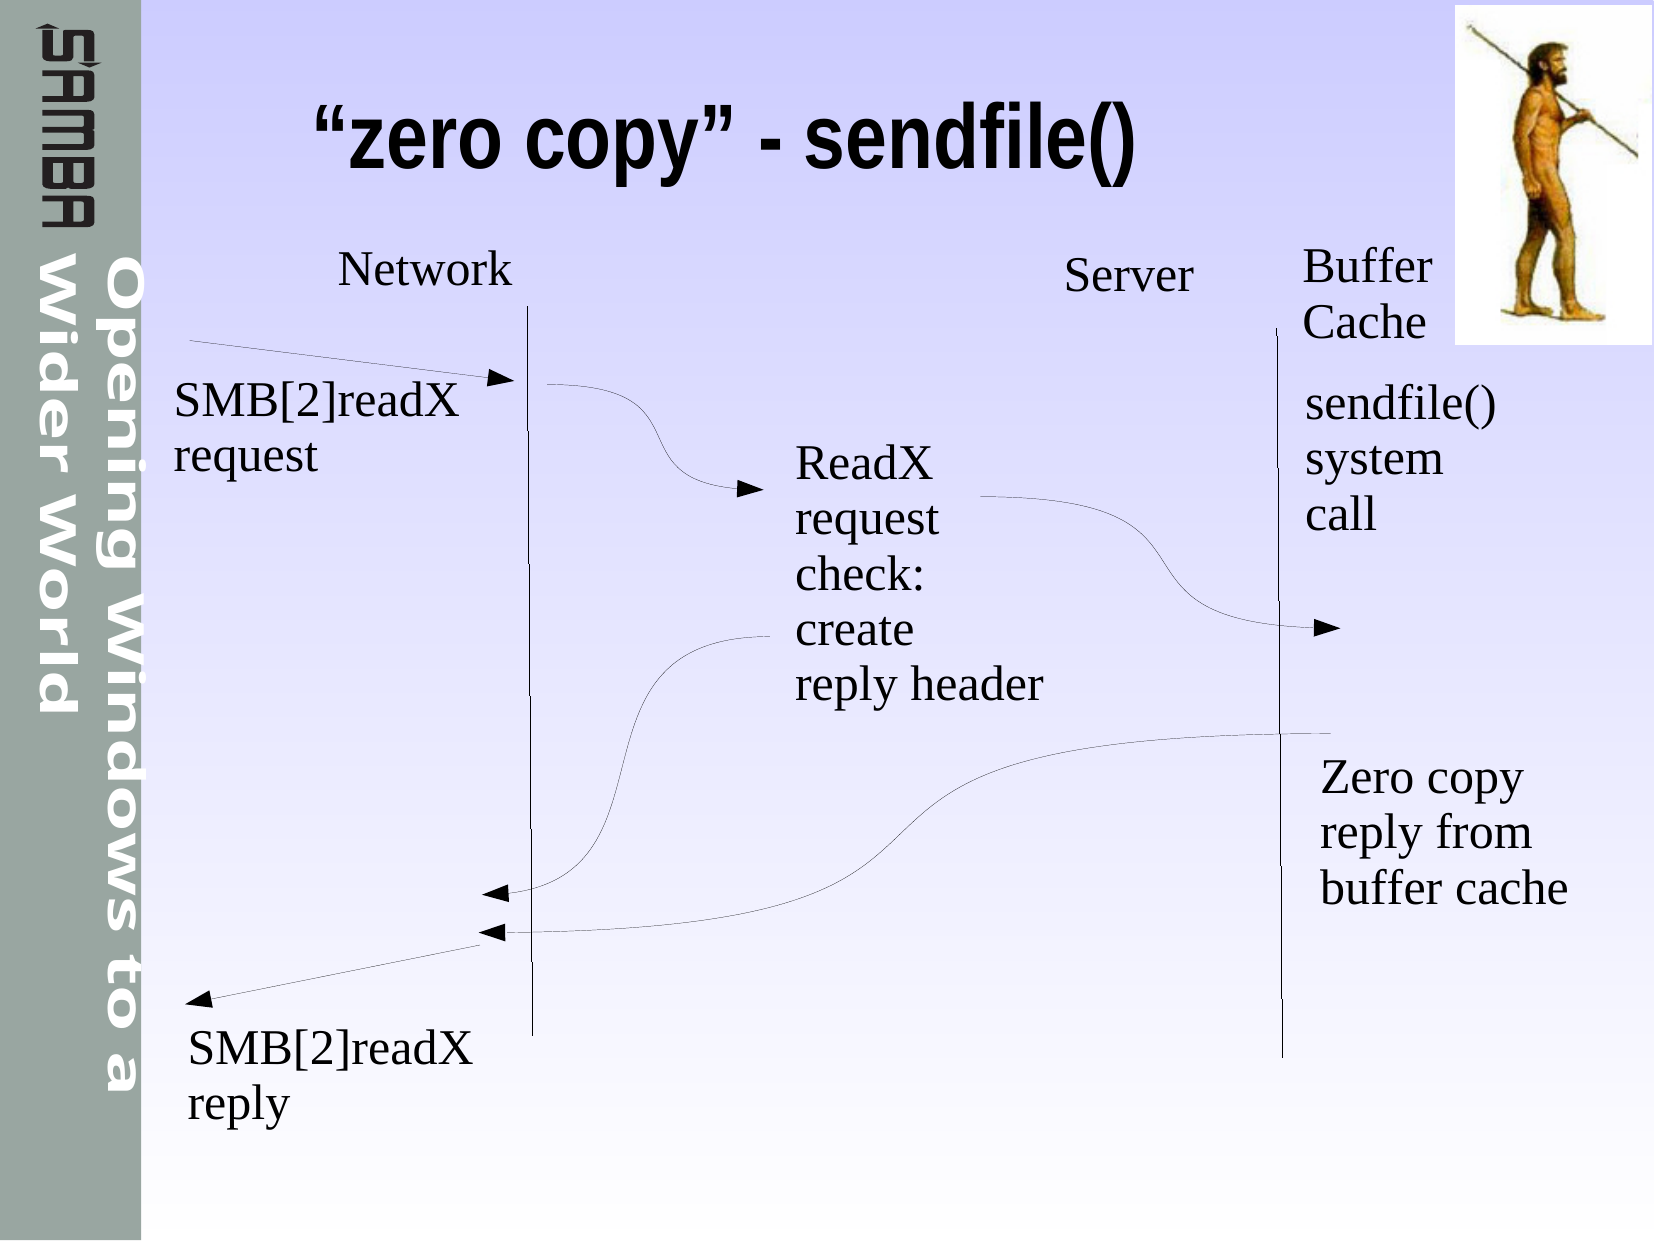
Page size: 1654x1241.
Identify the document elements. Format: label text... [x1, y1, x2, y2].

picture [1455, 5, 1652, 346]
text_box sendfile() system call [1305, 375, 1498, 541]
text_box Buffer Cache [1302, 238, 1434, 350]
text_box Network [337, 240, 513, 296]
text_box Zero copy reply from buffer cache [1320, 749, 1570, 916]
text_box SMB[2]readX request [173, 372, 473, 503]
title “zero copy” - sendfile() [173, 31, 1277, 239]
text_box ReadX request check: create reply header [795, 435, 1045, 712]
text_box SMB[2]readX reply [187, 1019, 474, 1150]
text_box Server [1063, 247, 1195, 303]
